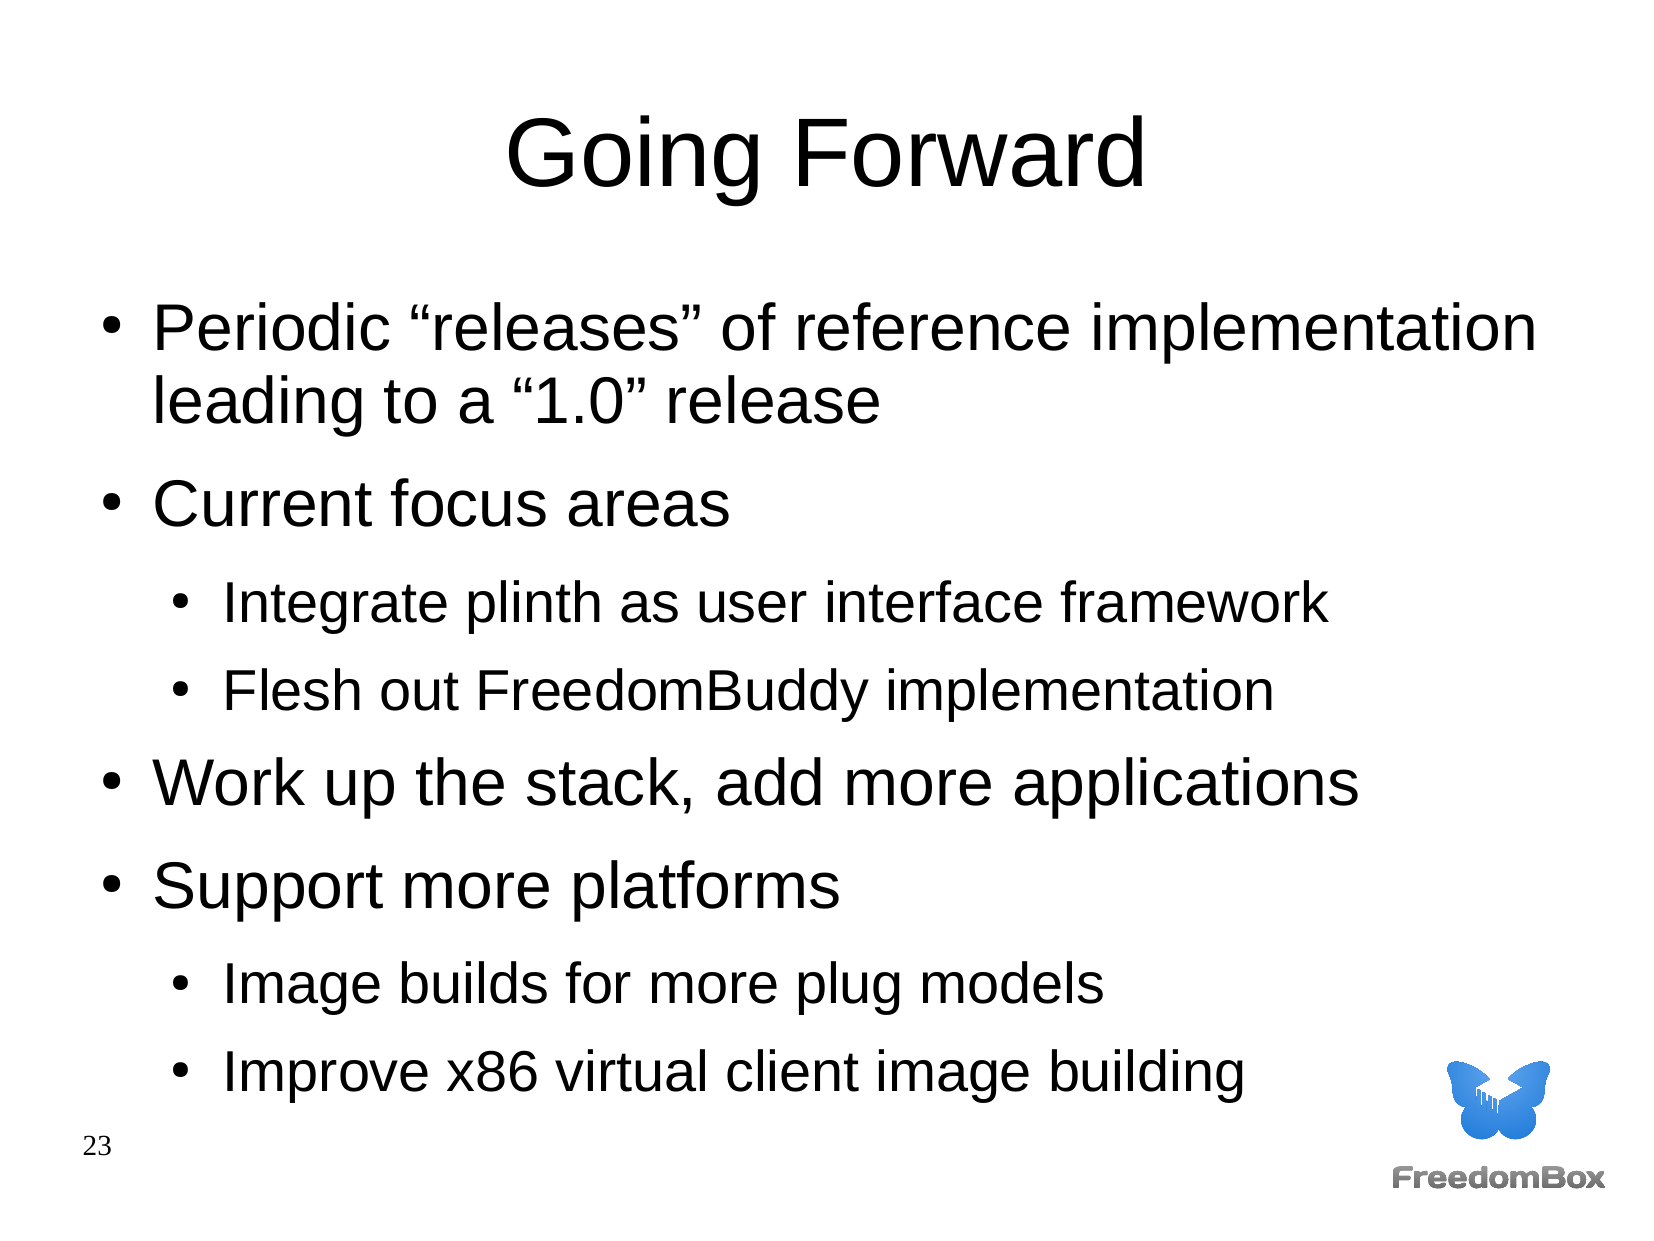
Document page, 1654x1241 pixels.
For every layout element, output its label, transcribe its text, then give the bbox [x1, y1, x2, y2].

title Going Forward [82, 49, 1571, 257]
list Periodic “releases” of reference implementation leading to a “1.0” release Current focus areas Integrate plinth as user interface framework Flesh out FreedomBuddy implementation Work up the stack, add more applications Support more platforms Image builds for more plug models Improve x86 virtual client image building [82, 290, 1571, 1109]
